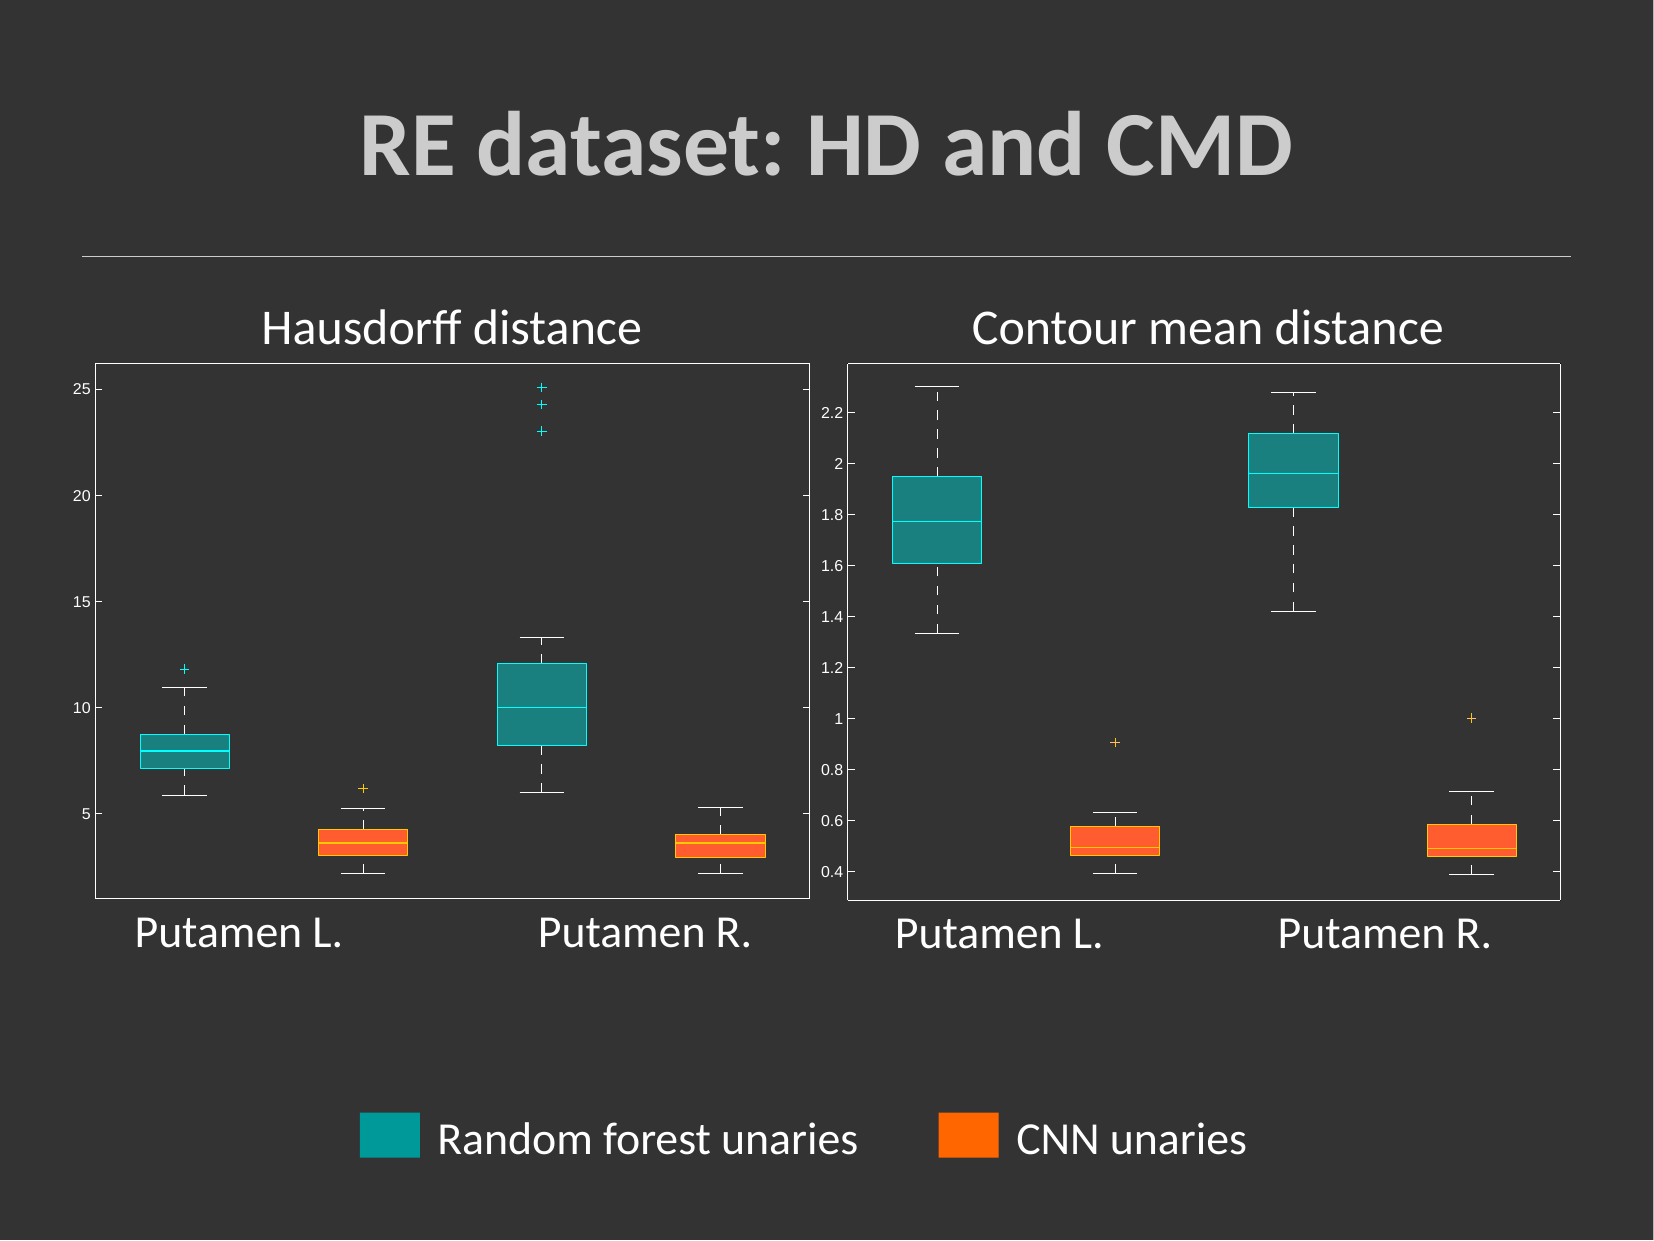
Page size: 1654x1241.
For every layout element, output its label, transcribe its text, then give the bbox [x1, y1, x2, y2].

text_box Contour mean distance [930, 300, 1486, 365]
title RE dataset: HD and CMD [82, 49, 1571, 257]
text_box [359, 1112, 420, 1158]
text_box CNN unaries [1001, 1112, 1341, 1220]
text_box Hausdorff distance [174, 300, 730, 365]
text_box Random forest unaries [422, 1112, 893, 1220]
picture [70, 357, 817, 922]
picture [820, 358, 1567, 923]
text_box [938, 1112, 999, 1158]
